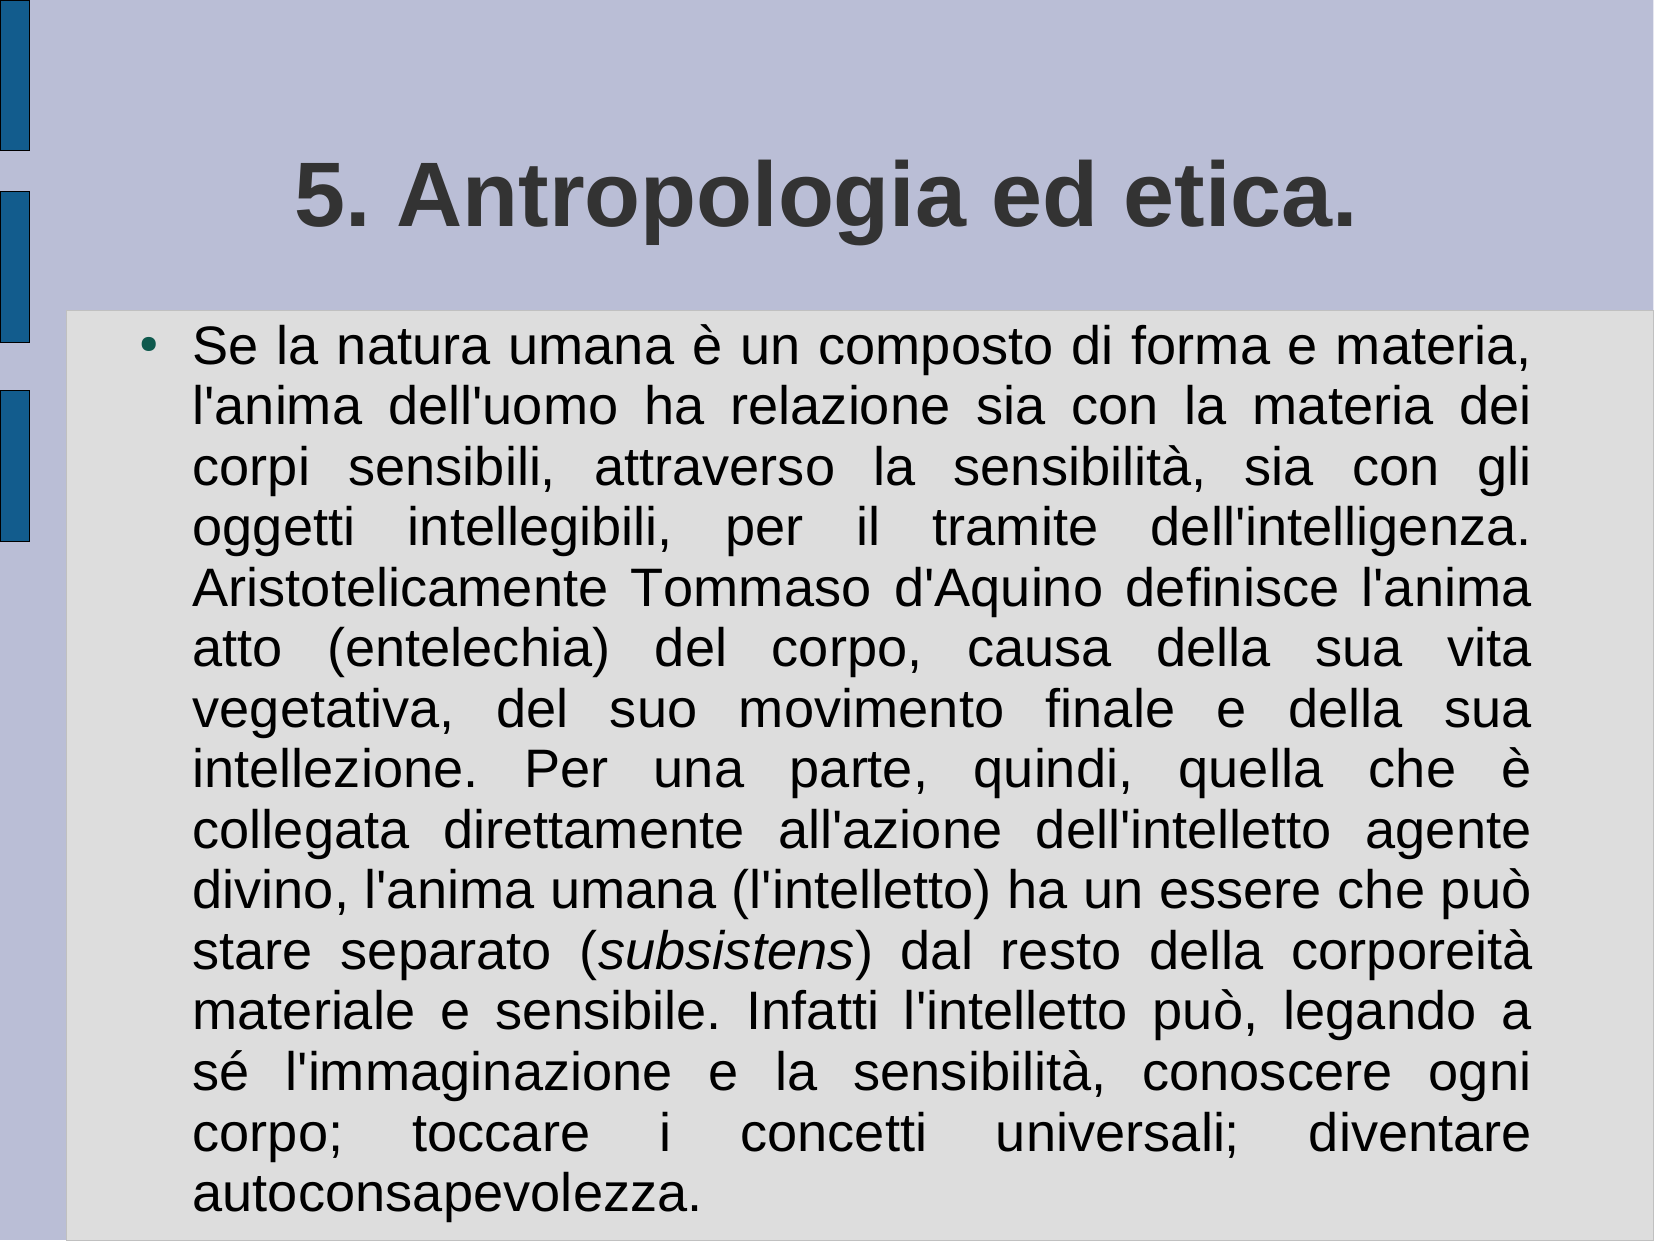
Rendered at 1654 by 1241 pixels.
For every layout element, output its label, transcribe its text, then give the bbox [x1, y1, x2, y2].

list Se la natura umana è un composto di forma e materia, l'anima dell'uomo ha relazione sia con la materia dei corpi sensibili, attraverso la sensibilità, sia con gli oggetti intellegibili, per il tramite dell'intelligenza. Aristotelicamente Tommaso d'Aquino definisce l'anima atto (entelechia) del corpo, causa della sua vita vegetativa, del suo movimento finale e della sua intellezione. Per una parte, quindi, quella che è collegata direttamente all'azione dell'intelletto agente divino, l'anima umana (l'intelletto) ha un essere che può stare separato (subsistens) dal resto della corporeità materiale e sensibile. Infatti l'intelletto può, legando a sé l'immaginazione e la sensibilità, conoscere ogni corpo; toccare i concetti universali; diventare autoconsapevolezza. [121, 315, 1534, 1224]
title 5. Antropologia ed etica. [121, 91, 1534, 299]
